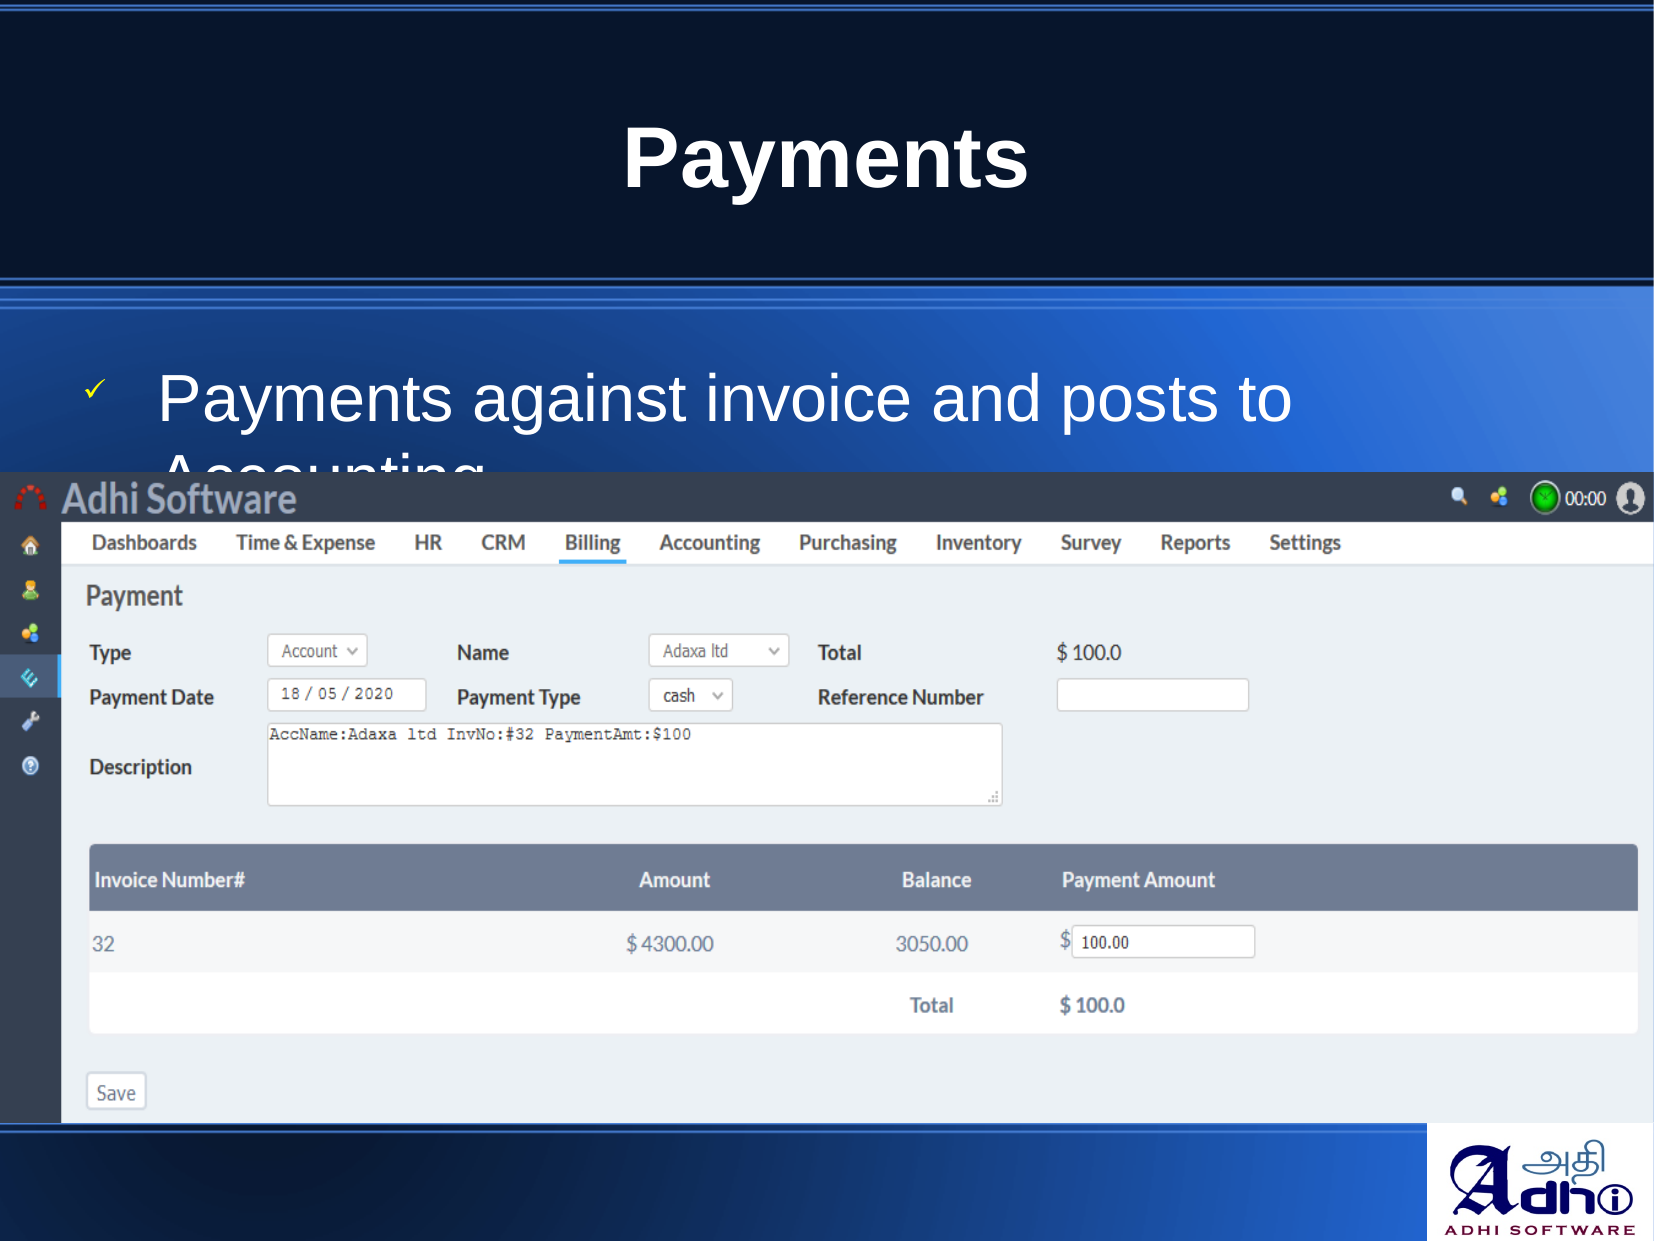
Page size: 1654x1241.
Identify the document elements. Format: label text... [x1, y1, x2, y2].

title Payments [82, 56, 1571, 250]
list Payments against invoice and posts to Accounting. [82, 355, 1571, 472]
picture [0, 0, 1654, 1241]
